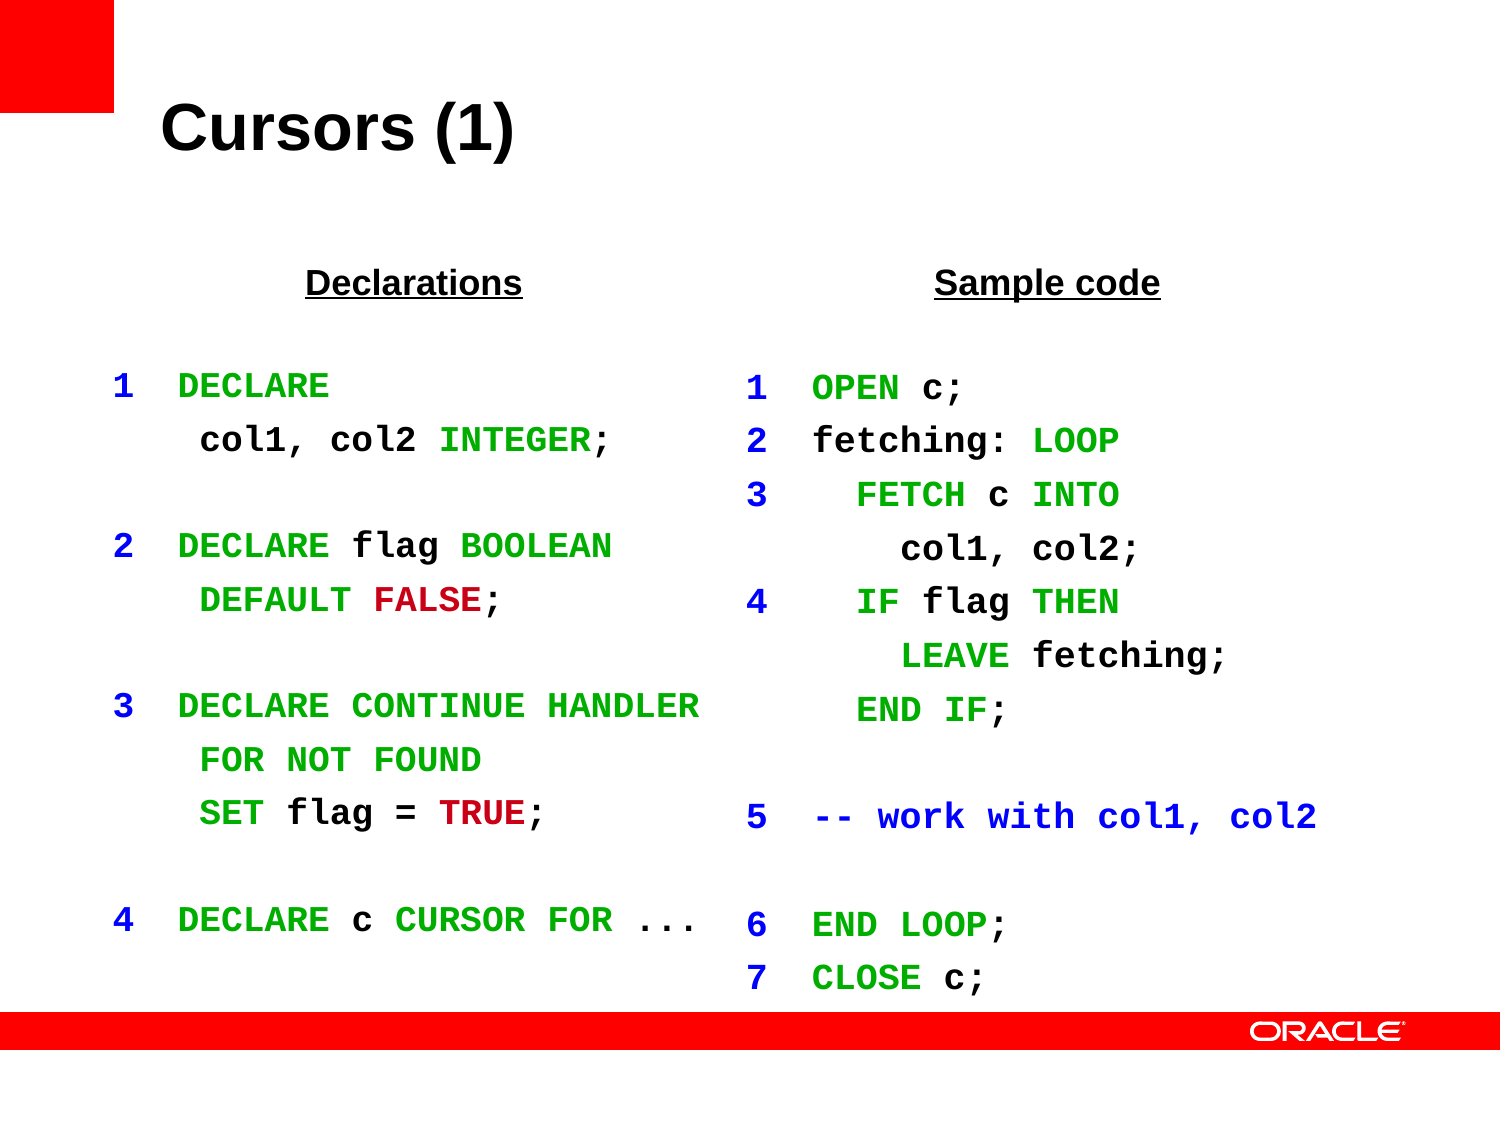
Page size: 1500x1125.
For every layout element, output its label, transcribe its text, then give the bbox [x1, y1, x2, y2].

list Sample code 1 OPEN c; 2 fetching: LOOP 3 FETCH c INTO col1, col2; 4 IF flag THEN LEAVE fetching; END IF; 5 -- work with col1, col2 6 END LOOP; 7 CLOSE c; [745, 262, 1350, 1005]
list Declarations 1 DECLARE col1, col2 INTEGER; 2 DECLARE flag BOOLEAN DEFAULT FALSE; 3 DECLARE CONTINUE HANDLER FOR NOT FOUND SET flag = TRUE; 4 DECLARE c CURSOR FOR ... [112, 262, 716, 1005]
picture [0, 0, 114, 113]
picture [0, 1012, 1500, 1050]
title Cursors (1) [145, 42, 1390, 213]
